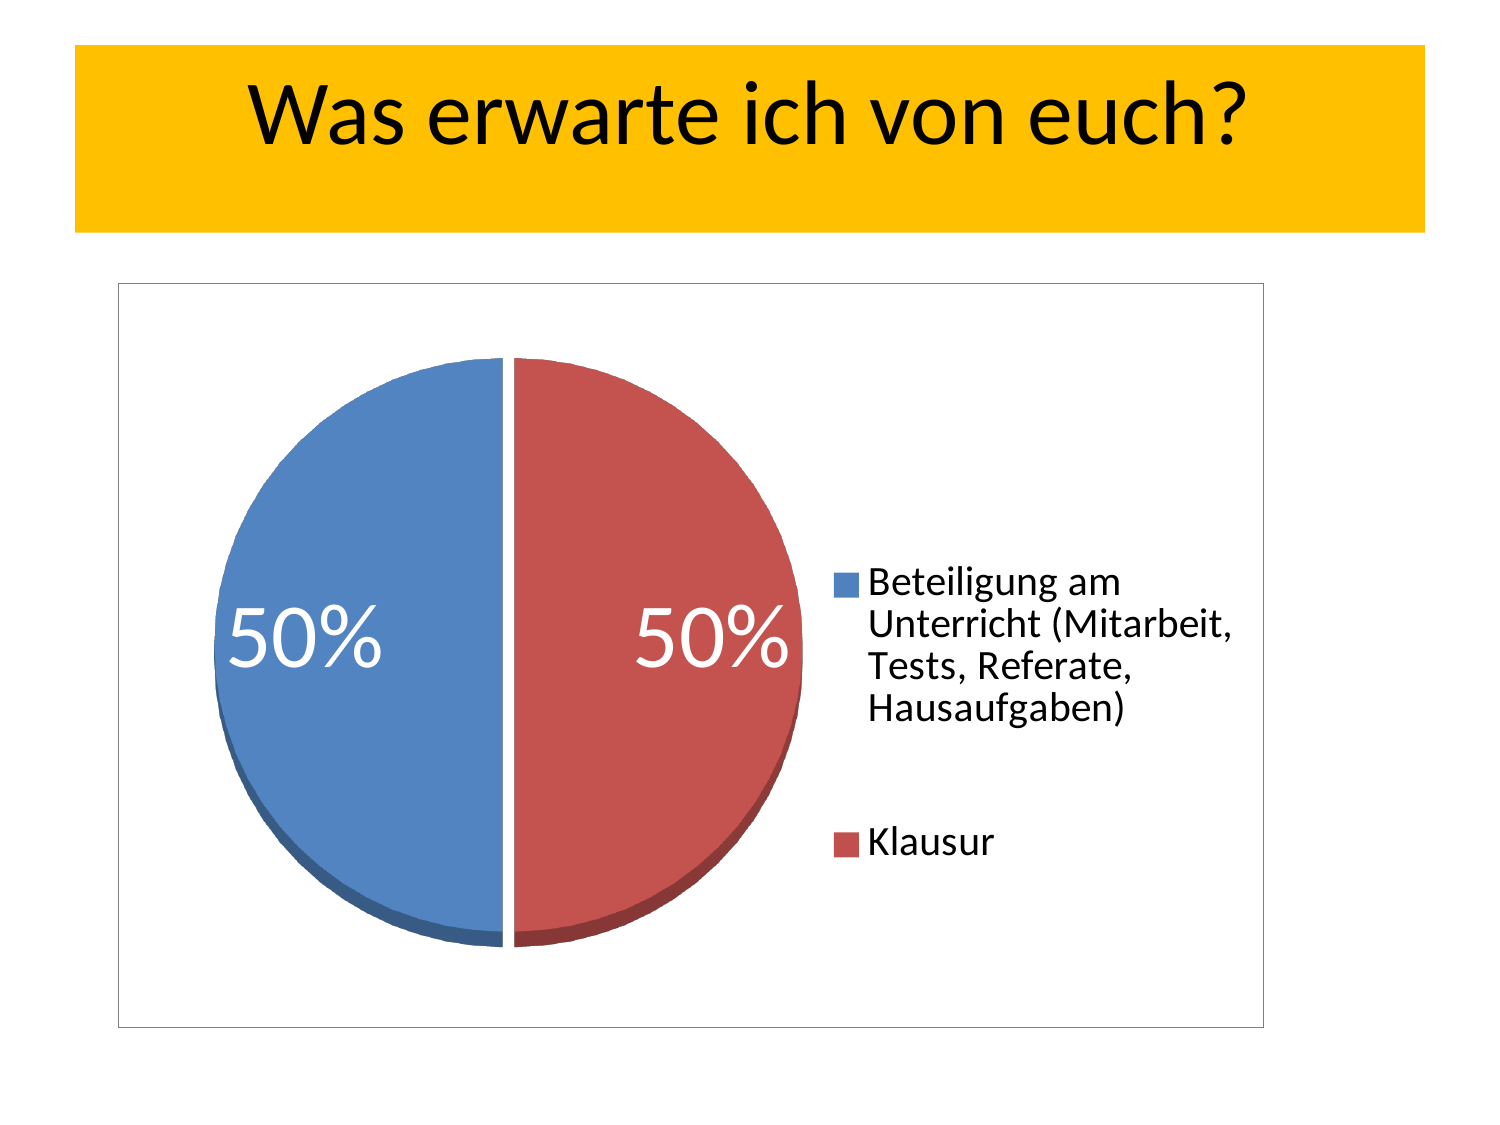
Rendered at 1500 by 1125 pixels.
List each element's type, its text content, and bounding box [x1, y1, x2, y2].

chart [118, 283, 1264, 1028]
title Was erwarte ich von euch? [75, 45, 1425, 233]
